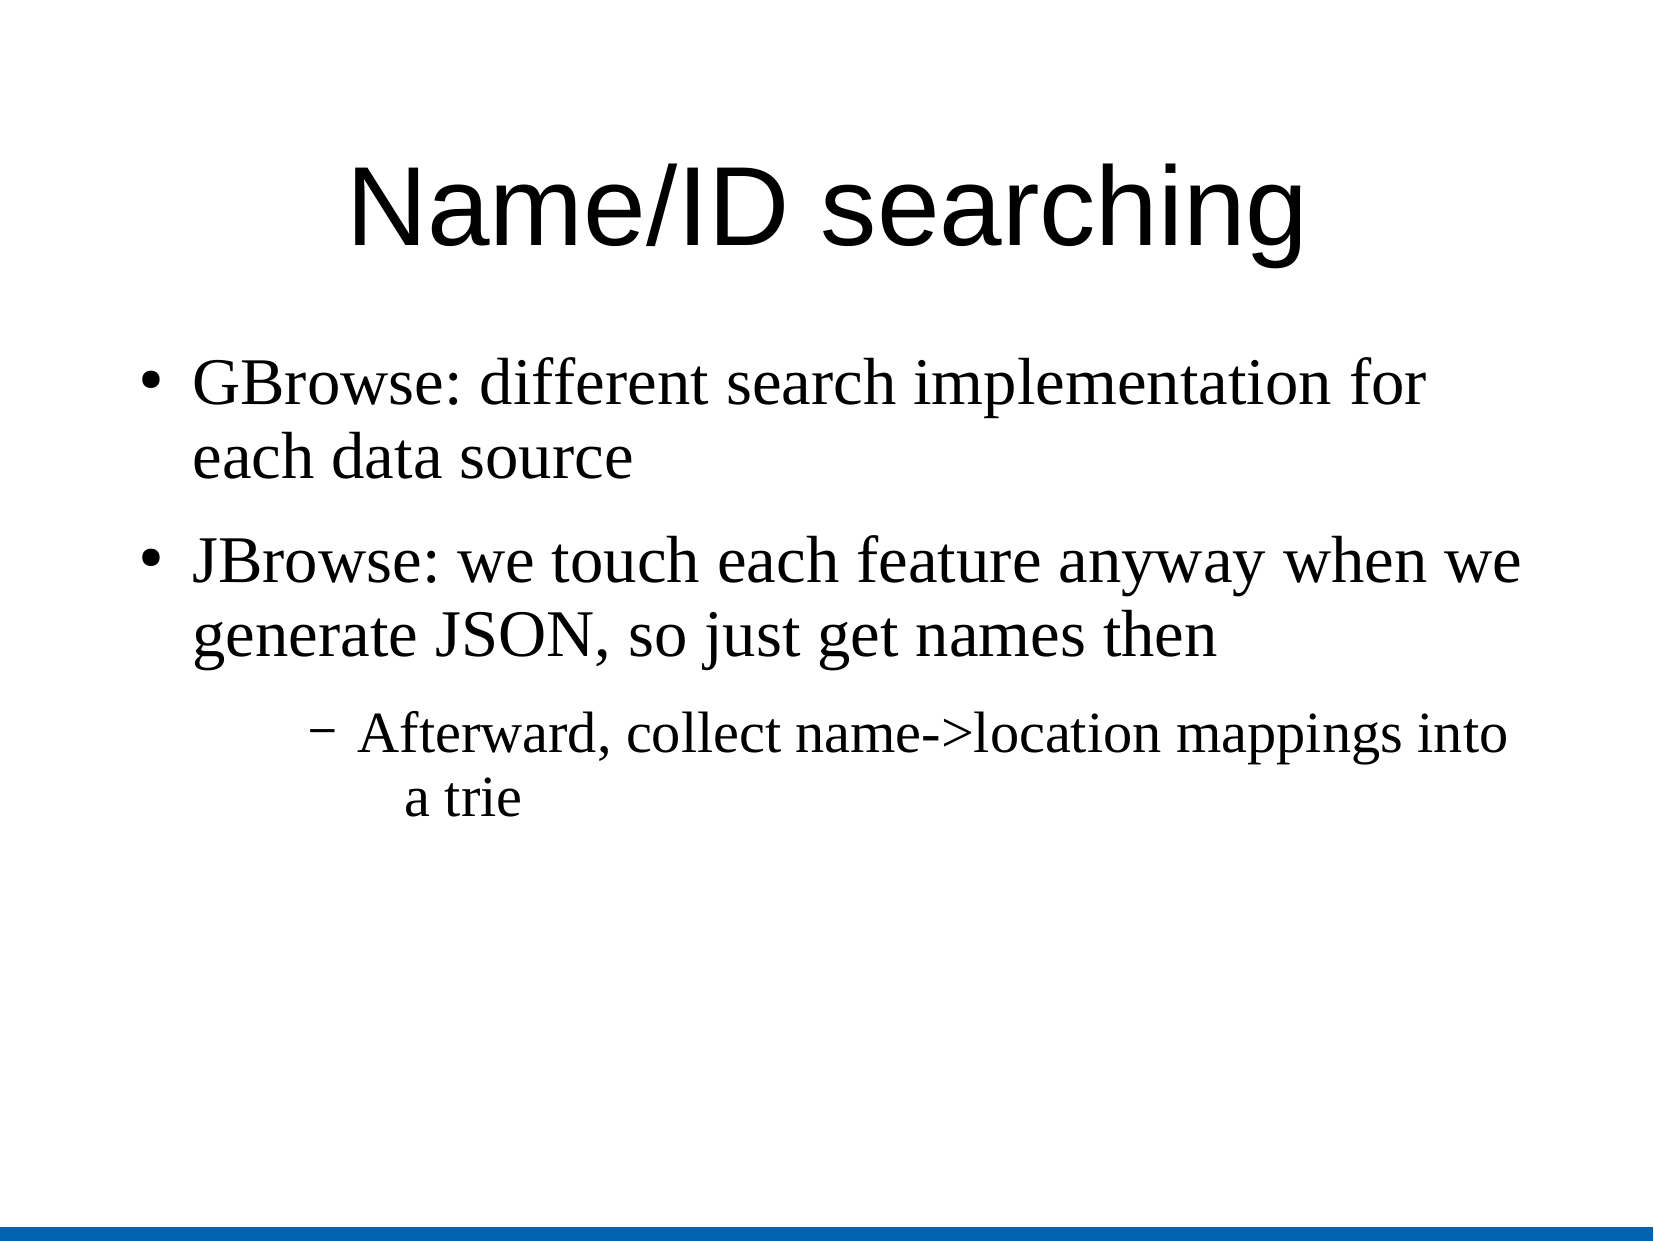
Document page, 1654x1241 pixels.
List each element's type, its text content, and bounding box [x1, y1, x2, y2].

list GBrowse: different search implementation for each data source JBrowse: we touch each feature anyway when we generate JSON, so just get names then Afterward, collect name->location mappings into a trie [121, 344, 1533, 1127]
title Name/ID searching [121, 102, 1533, 311]
